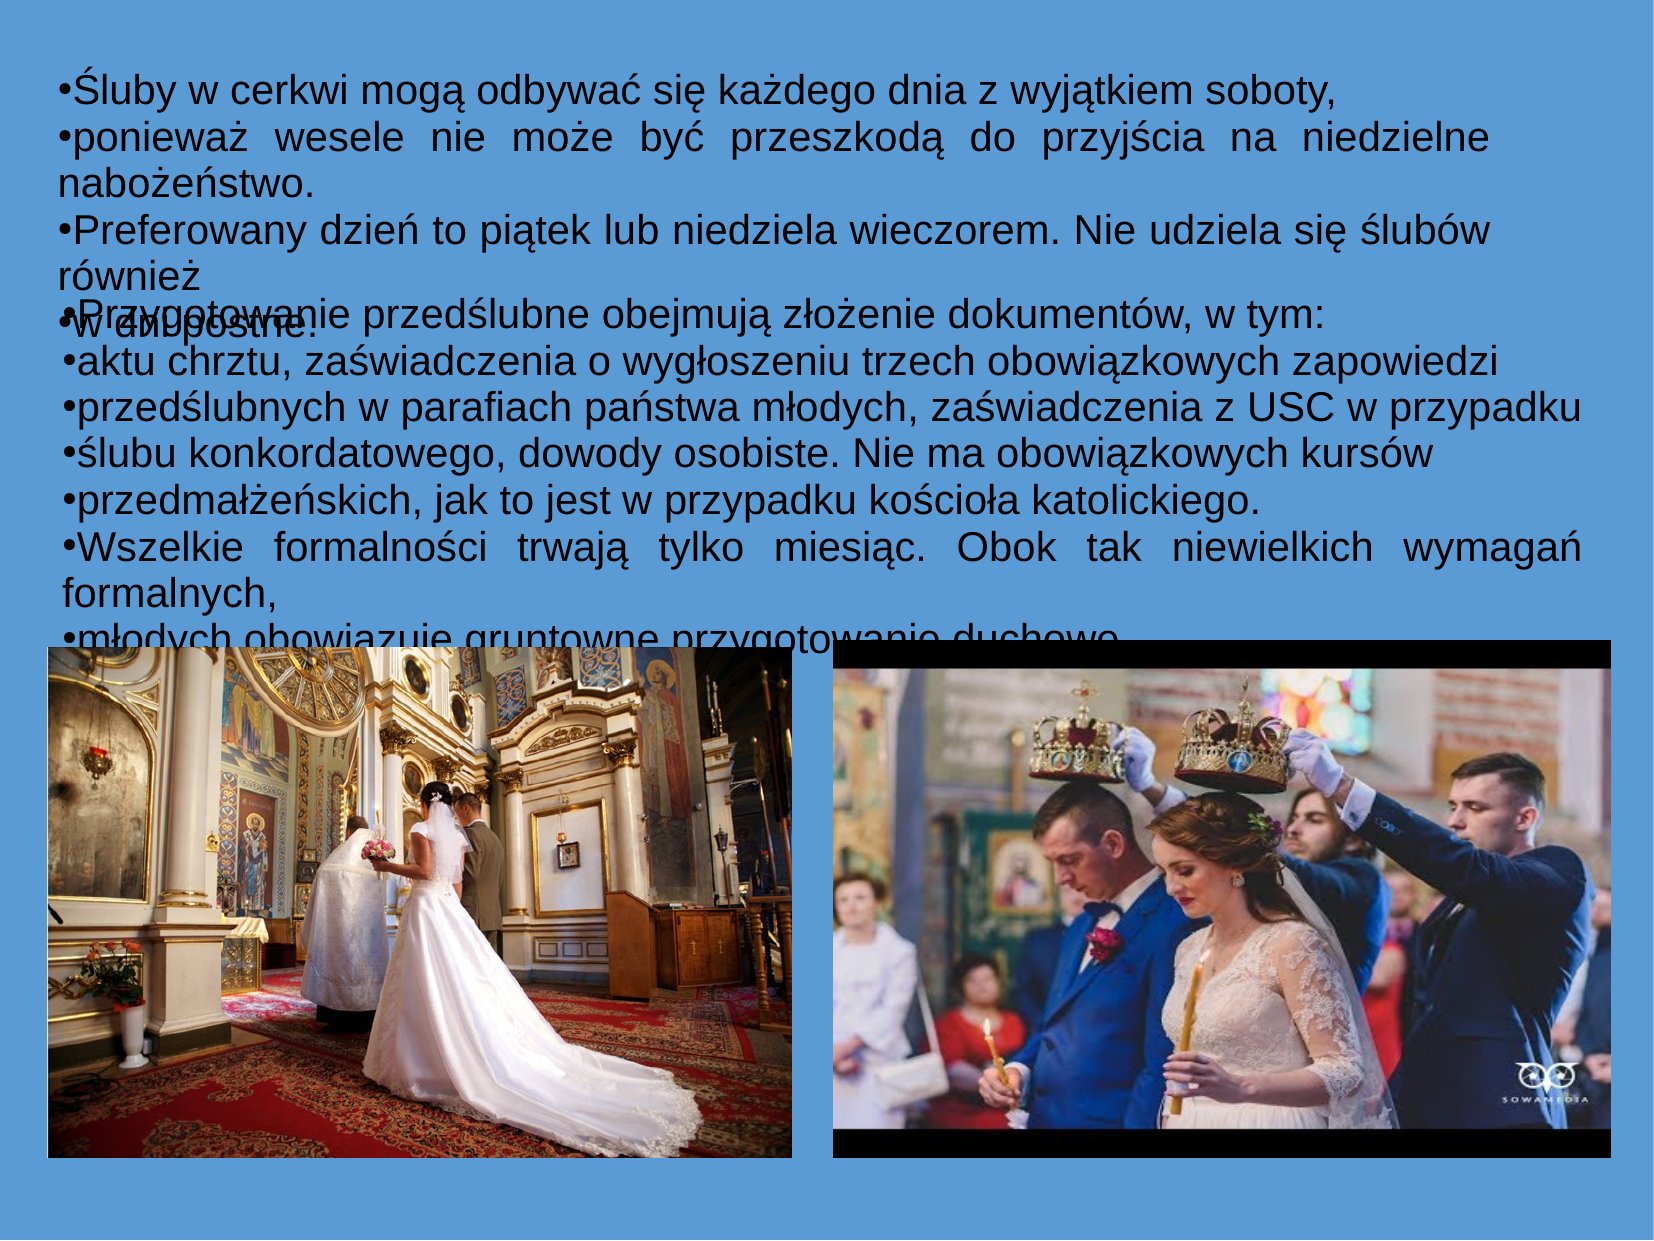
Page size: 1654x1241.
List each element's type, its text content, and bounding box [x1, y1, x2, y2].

text_box Przygotowanie przedślubne obejmują złożenie dokumentów, w tym: aktu chrztu, zaświadczenia o wygłoszeniu trzech obowiązkowych zapowiedzi przedślubnych w parafiach państwa młodych, zaświadczenia z USC w przypadku ślubu konkordatowego, dowody osobiste. Nie ma obowiązkowych kursów przedmałżeńskich, jak to jest w przypadku kościoła katolickiego. Wszelkie formalności trwają tylko miesiąc. Obok tak niewielkich wymagań formalnych, młodych obowiązuje gruntowne przygotowanie duchowe. [47, 283, 1599, 626]
picture [47, 647, 792, 1158]
text_box Śluby w cerkwi mogą odbywać się każdego dnia z wyjątkiem soboty, ponieważ wesele nie może być przeszkodą do przyjścia na niedzielne nabożeństwo. Preferowany dzień to piątek lub niedziela wieczorem. Nie udziela się ślubów również w dni postne. [42, 59, 1583, 262]
picture [833, 640, 1611, 1158]
